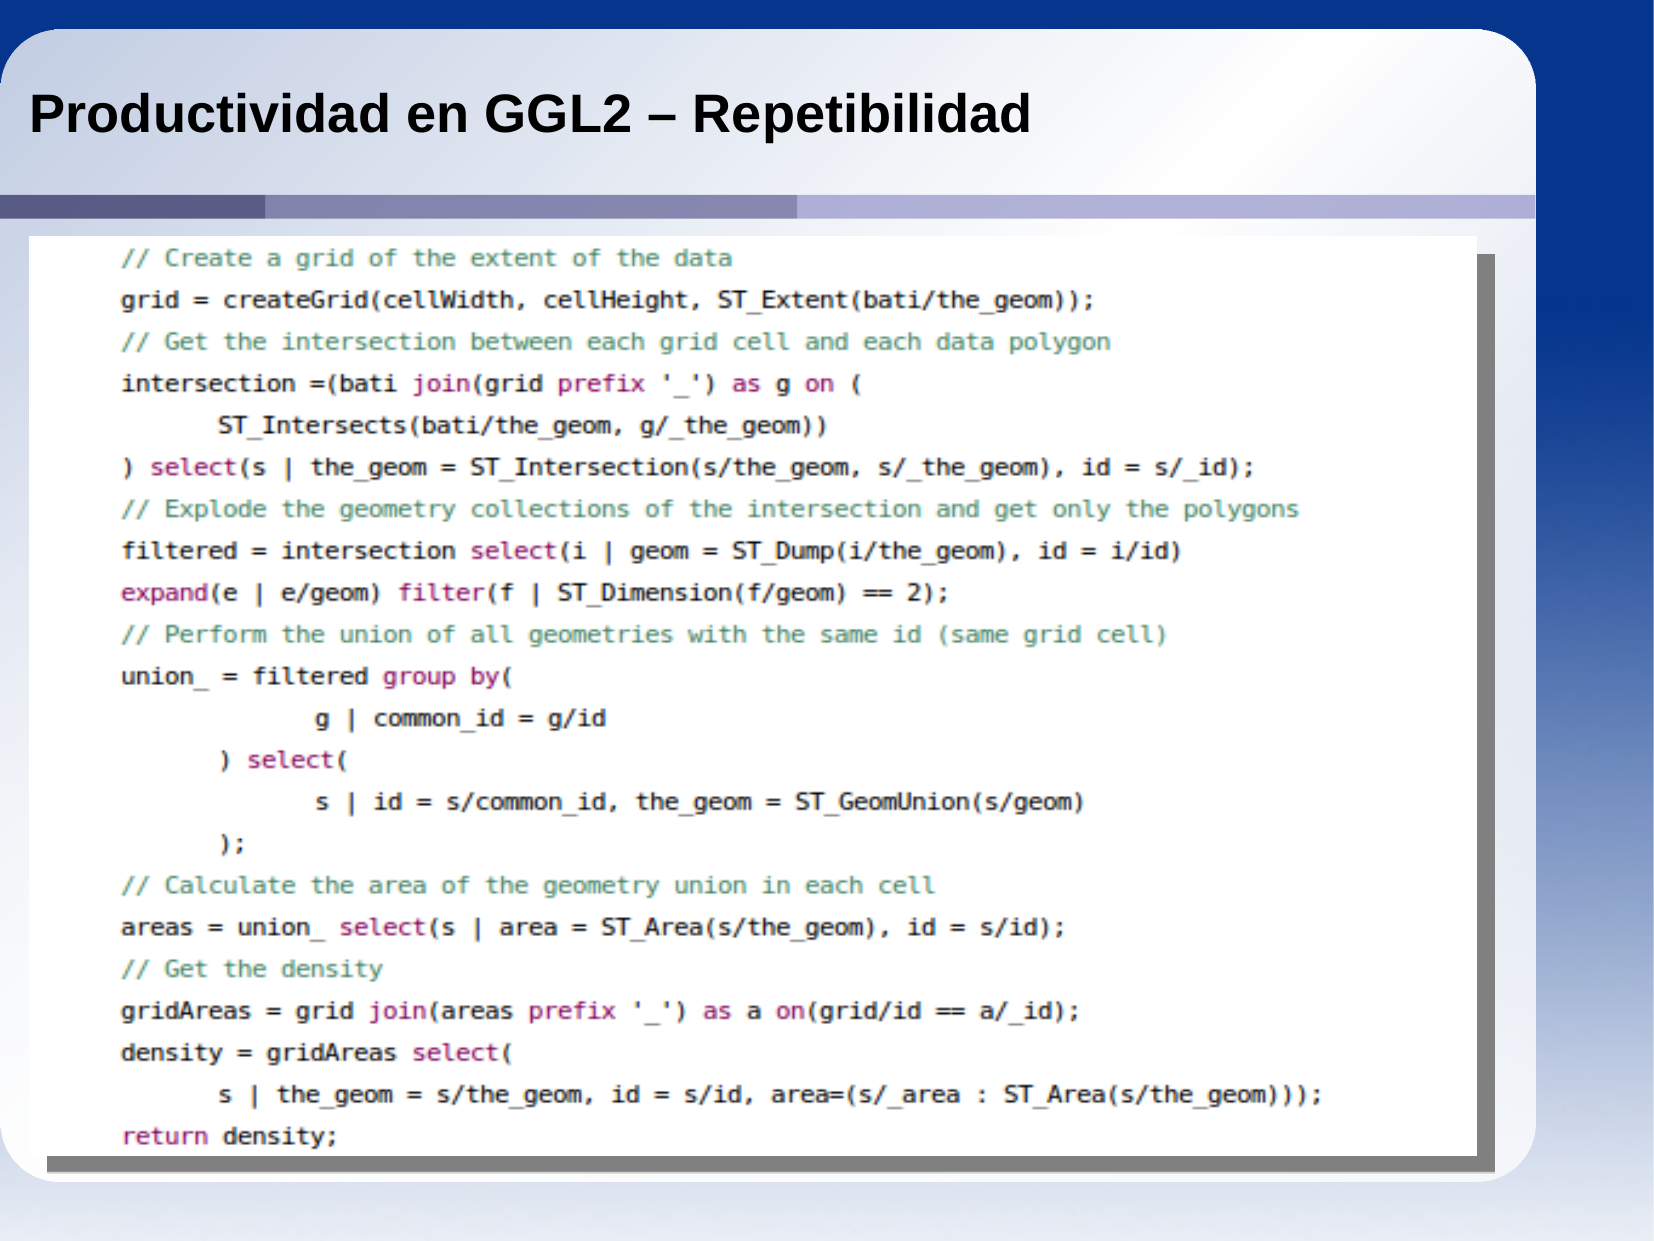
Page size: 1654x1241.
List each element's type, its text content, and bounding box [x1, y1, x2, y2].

picture [29, 236, 1477, 1156]
picture [0, 0, 1654, 1241]
title Productividad en GGL2 – Repetibilidad [29, 49, 1506, 178]
